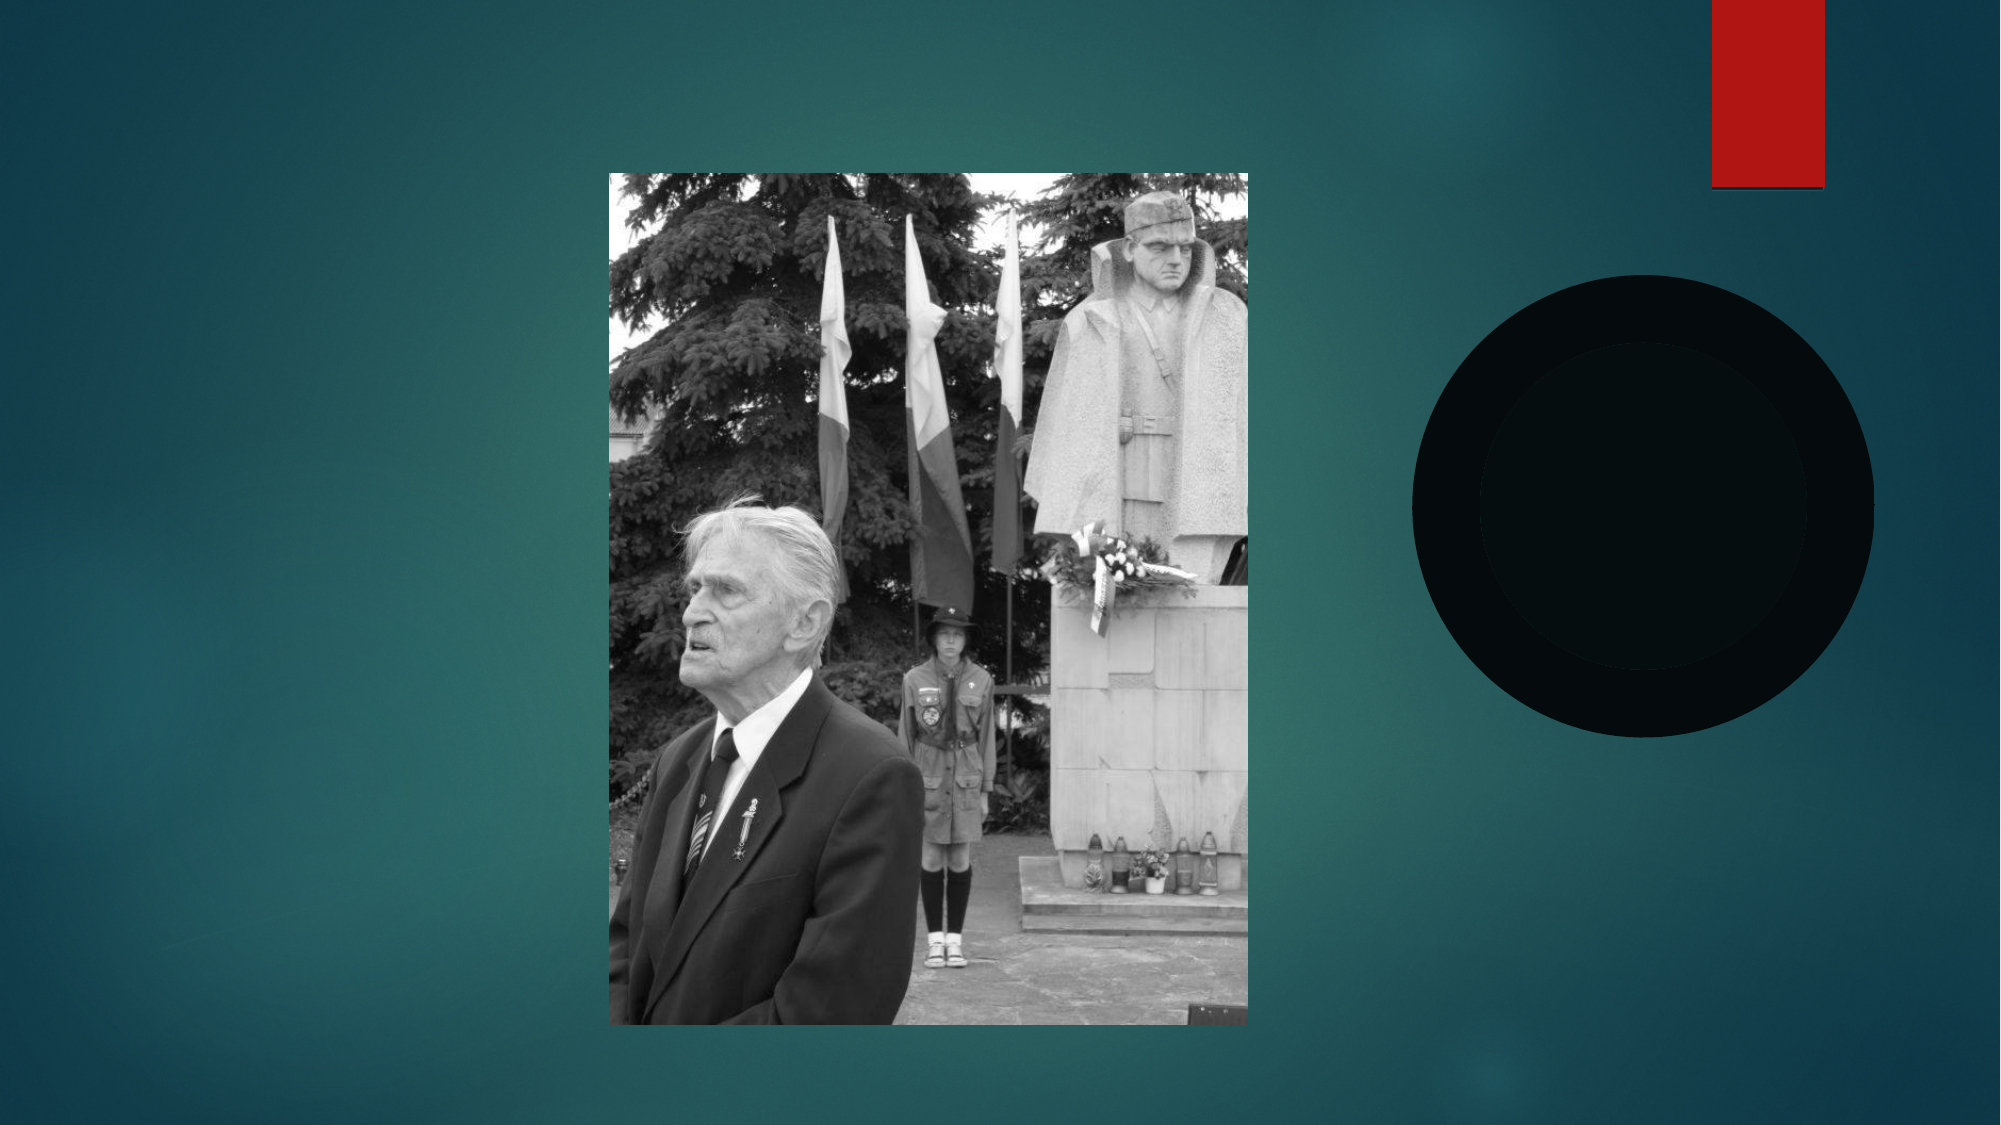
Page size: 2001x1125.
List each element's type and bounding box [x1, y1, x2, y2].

picture [609, 173, 1248, 1026]
